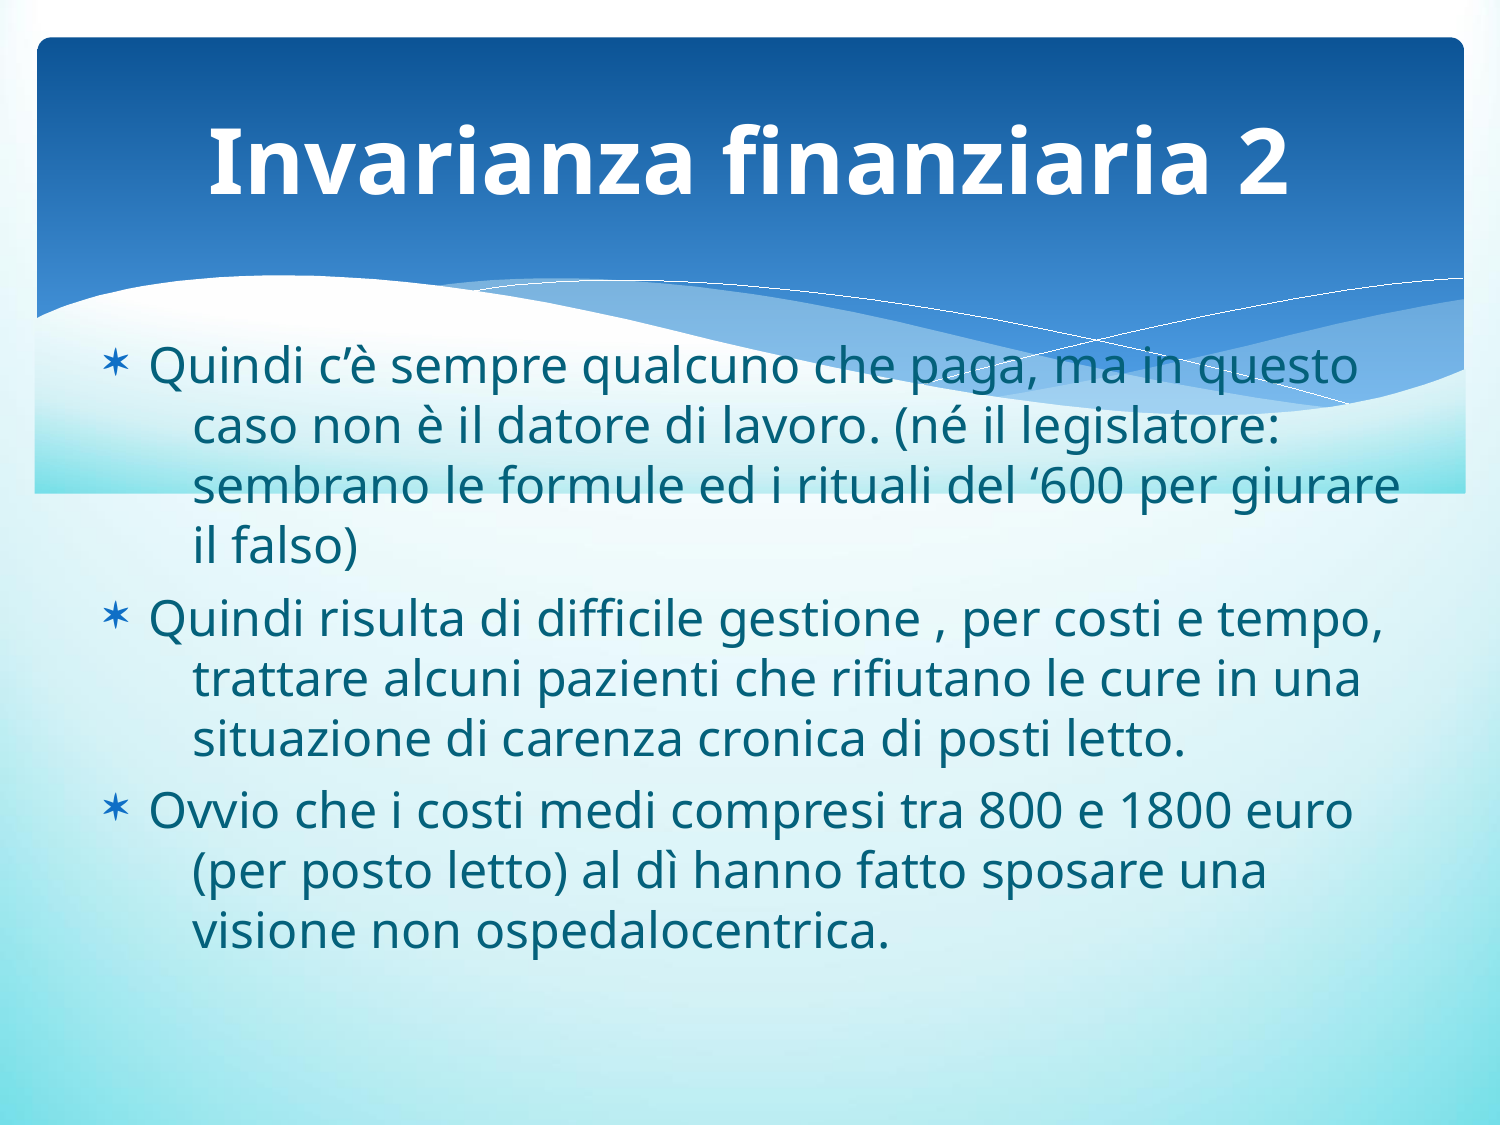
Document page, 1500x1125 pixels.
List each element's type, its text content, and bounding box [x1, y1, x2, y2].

title Invarianza finanziaria 2 [75, 55, 1426, 261]
list Quindi c’è sempre qualcuno che paga, ma in questo caso non è il datore di lavoro. (né il legislatore: sembrano le formule ed i rituali del ‘600 per giurare il falso) Quindi risulta di difficile gestione , per costi e tempo, trattare alcuni pazienti che rifiutano le cure in una situazione di carenza cronica di posti letto. Ovvio che i costi medi compresi tra 800 e 1800 euro (per posto letto) al dì hanno fatto sposare una visione non ospedalocentrica. [88, 326, 1447, 1006]
